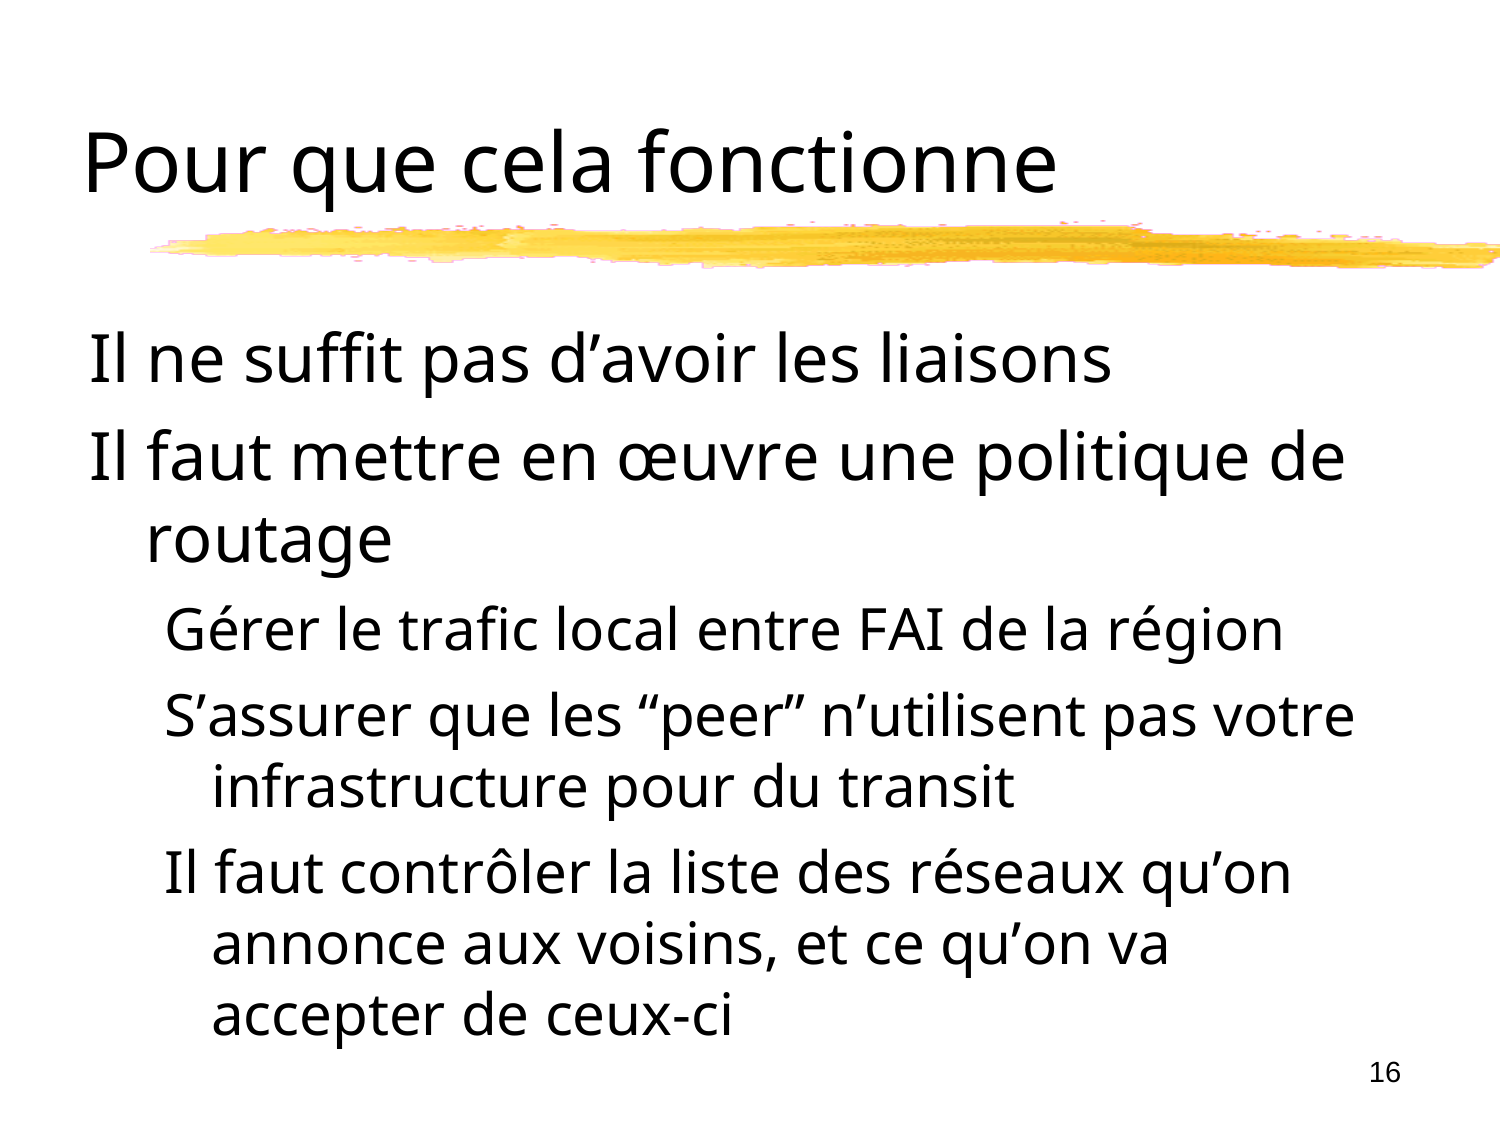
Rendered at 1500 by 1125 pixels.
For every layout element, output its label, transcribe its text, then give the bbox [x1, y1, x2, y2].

picture [150, 215, 1500, 279]
list Il ne suffit pas d’avoir les liaisons Il faut mettre en œuvre une politique de routage Gérer le trafic local entre FAI de la région S’assurer que les “peer” n’utilisent pas votre infrastructure pour du transit Il faut contrôler la liste des réseaux qu’on annonce aux voisins, et ce qu’on va accepter de ceux-ci [74, 309, 1417, 1042]
title Pour que cela fonctionne [66, 37, 1342, 225]
